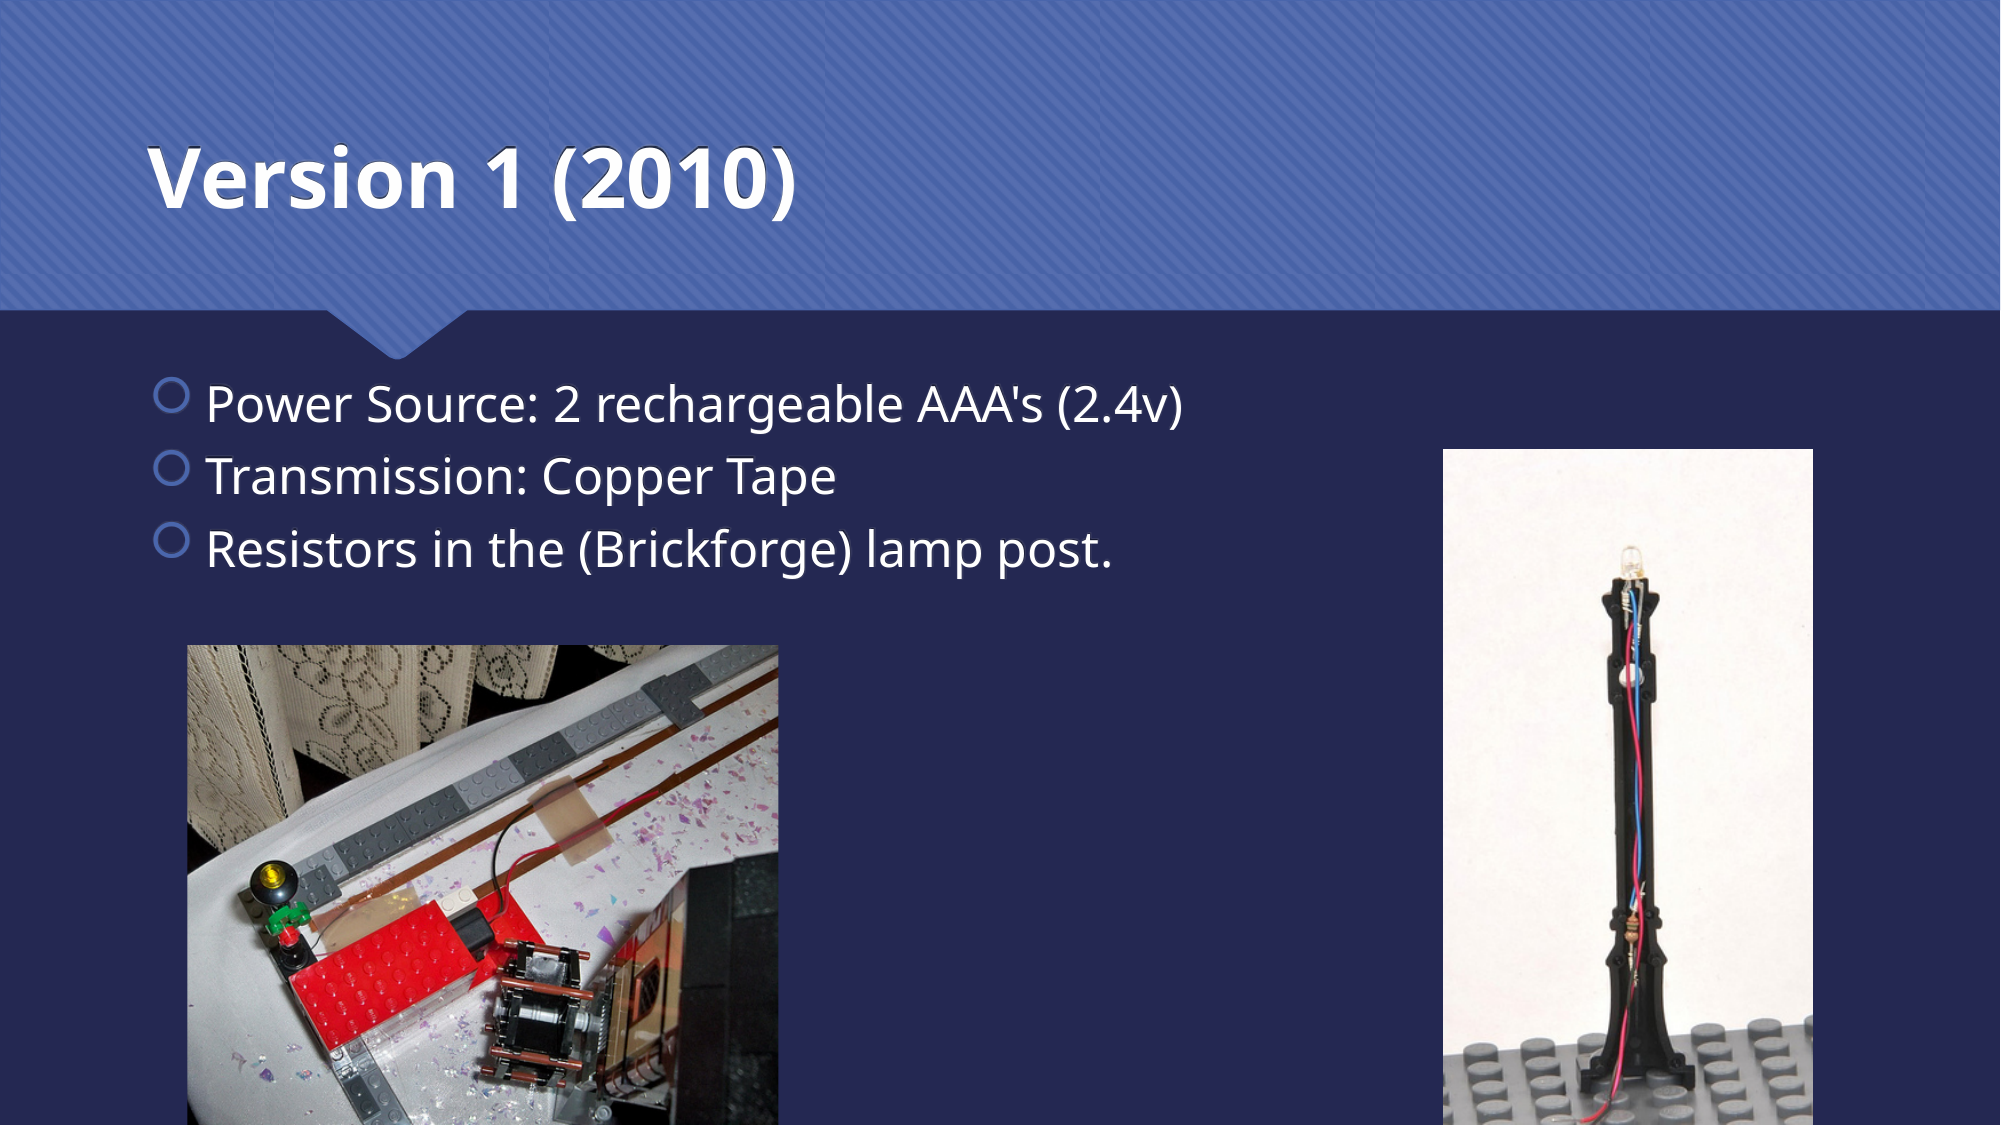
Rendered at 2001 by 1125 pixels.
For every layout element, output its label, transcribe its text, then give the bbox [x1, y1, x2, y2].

list Power Source: 2 rechargeable AAA's (2.4v) Transmission: Copper Tape Resistors in the (Brickforge) lamp post. [134, 364, 1866, 962]
picture [1443, 450, 1813, 1125]
picture [187, 645, 779, 1125]
title Version 1 (2010) [132, 73, 1868, 233]
